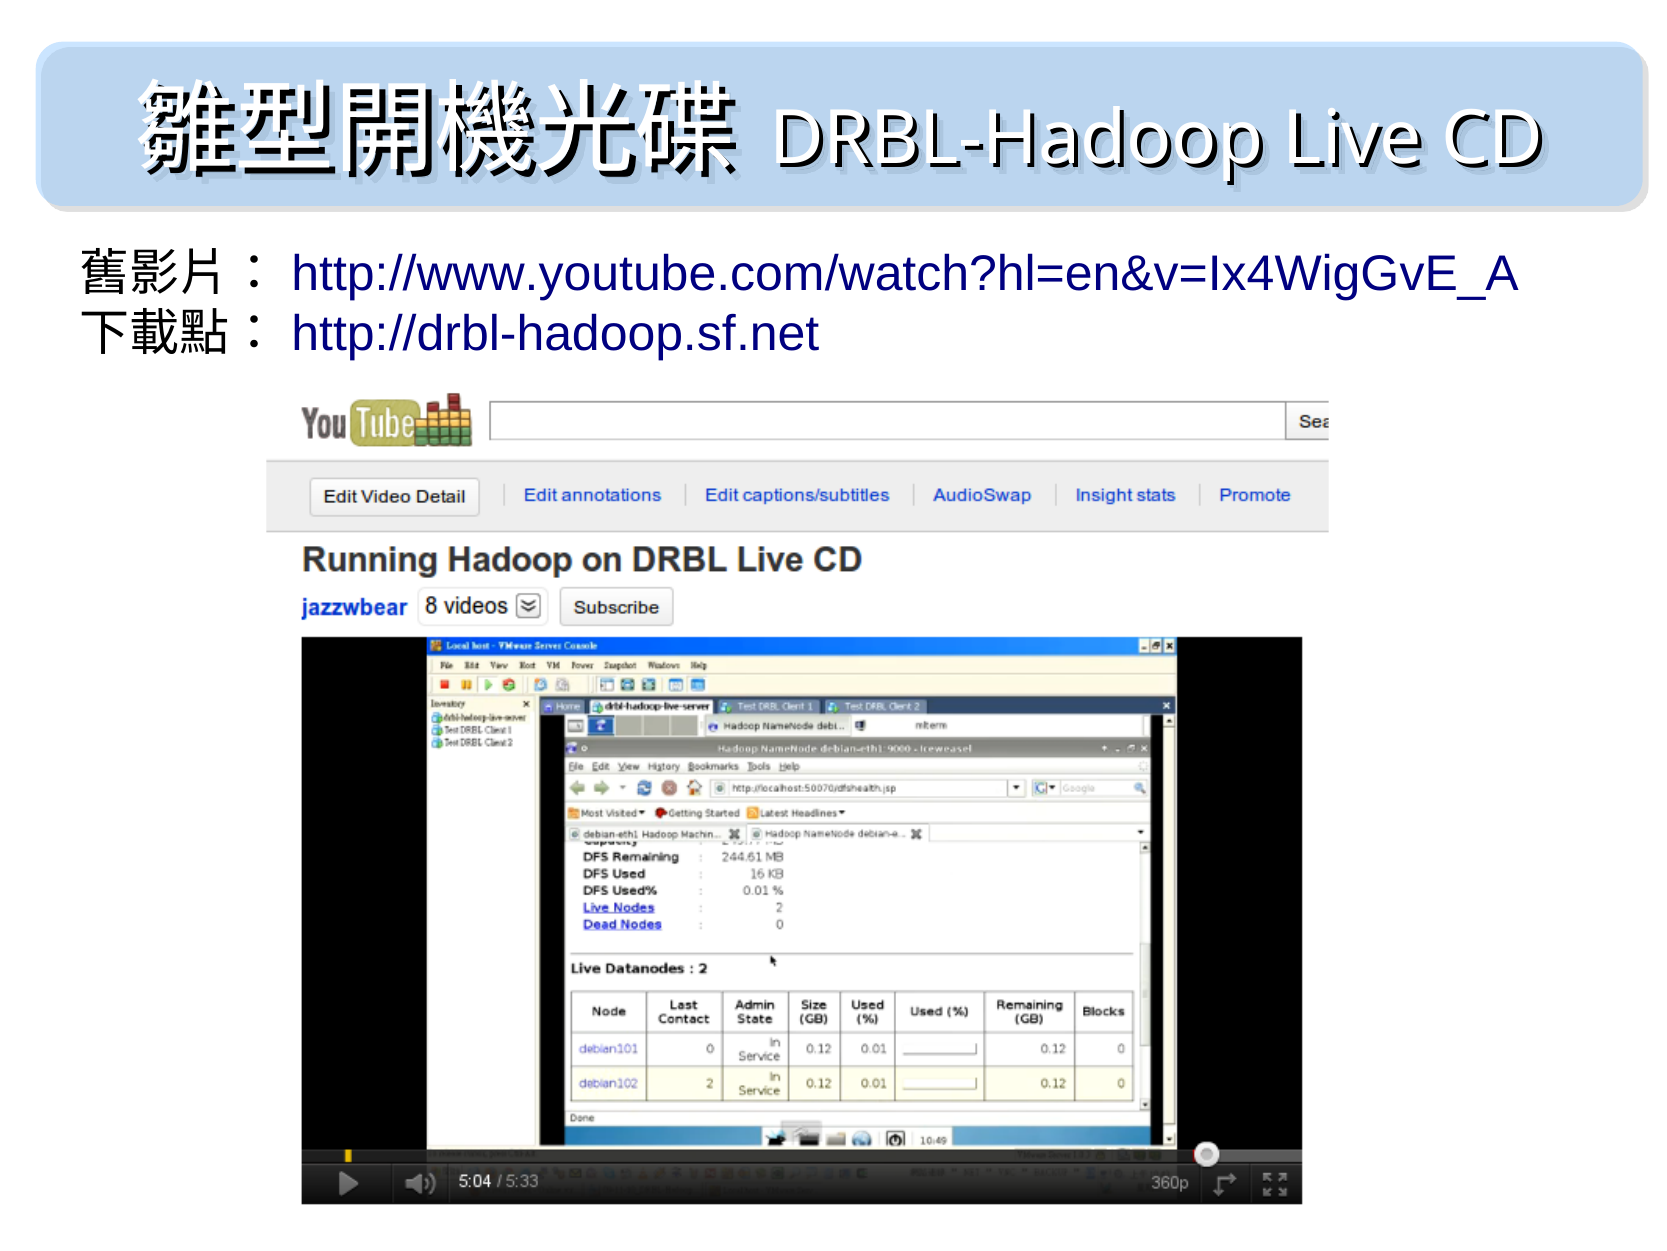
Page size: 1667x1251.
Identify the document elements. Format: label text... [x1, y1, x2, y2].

text_box 舊影片：http://www.youtube.com/watch?hl=en&v=Ix4WigGvE_A 下載點：http://drbl-hadoop.sf.net [64, 233, 1625, 369]
picture [266, 381, 1329, 1220]
text_box 雛型開機光碟 DRBL-Hadoop Live CD [35, 41, 1643, 206]
